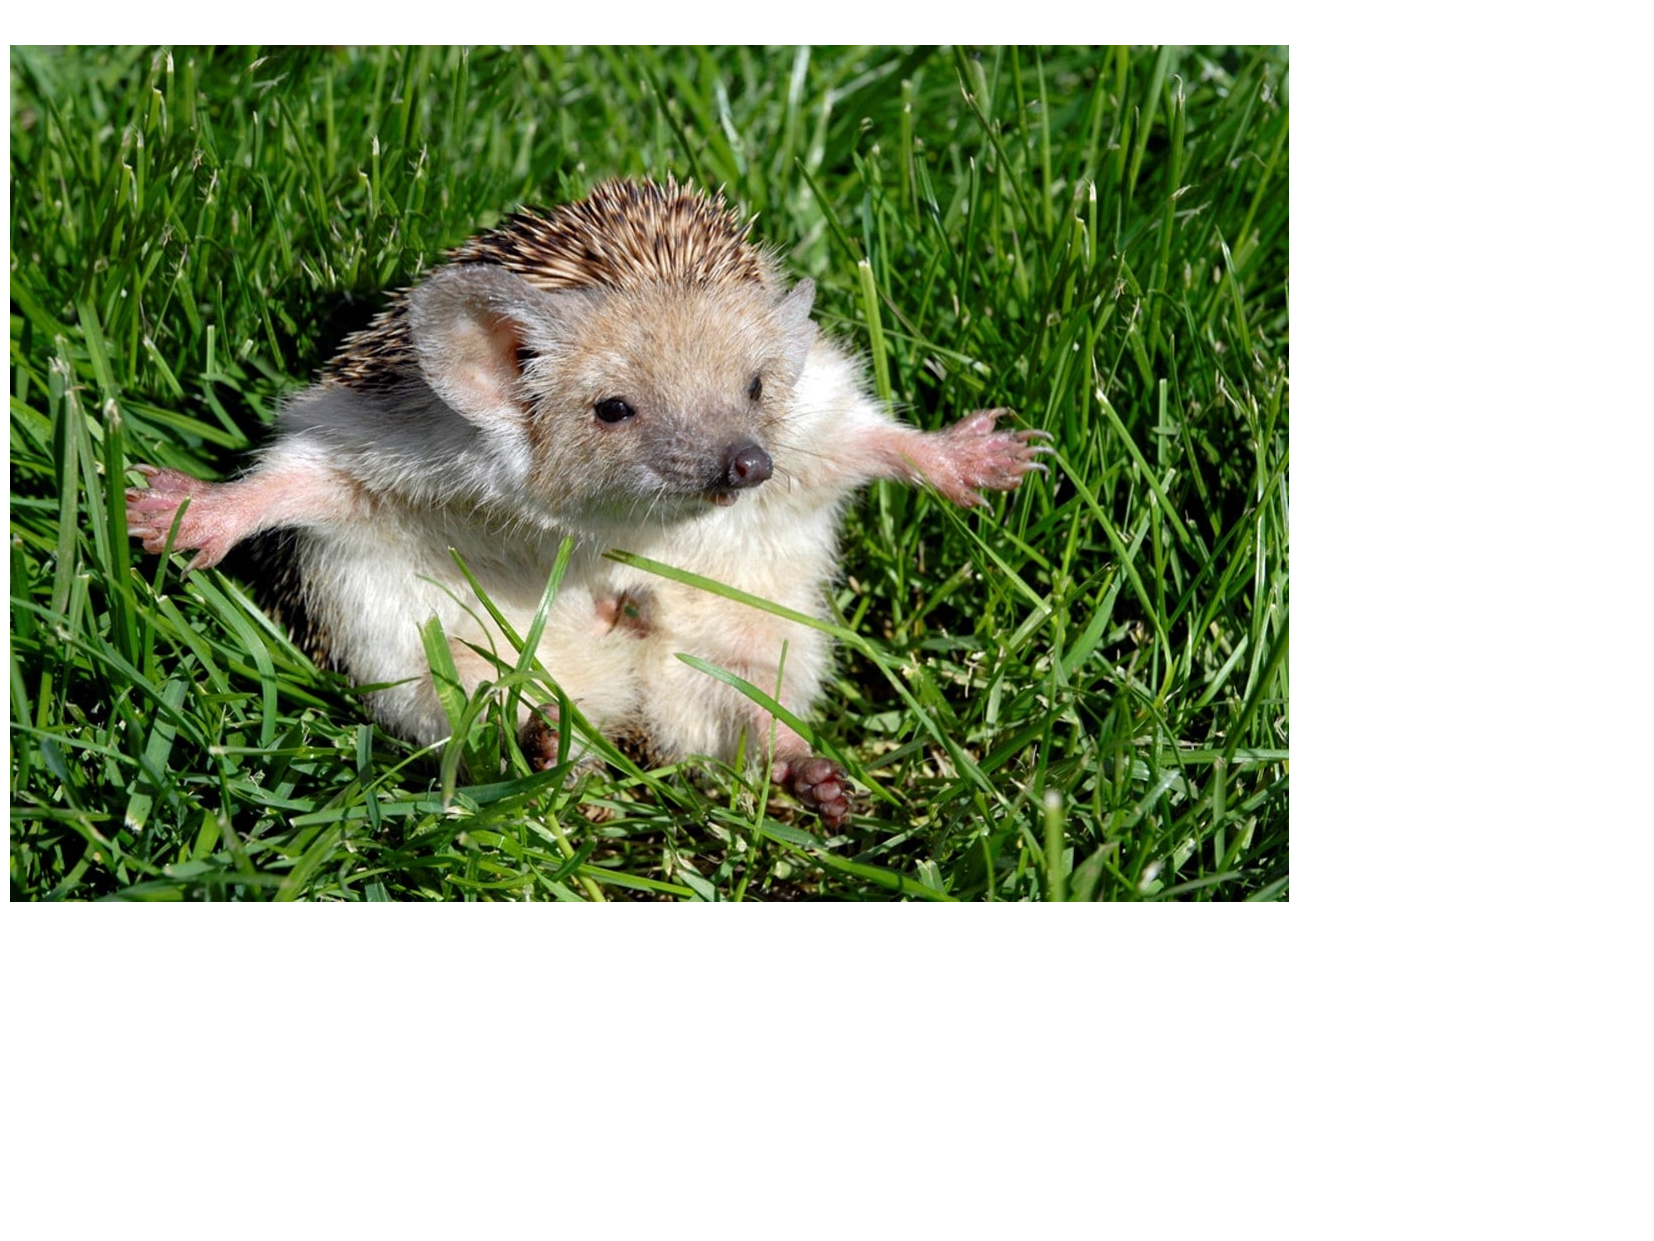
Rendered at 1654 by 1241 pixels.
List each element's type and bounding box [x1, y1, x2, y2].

picture [10, 45, 1289, 902]
